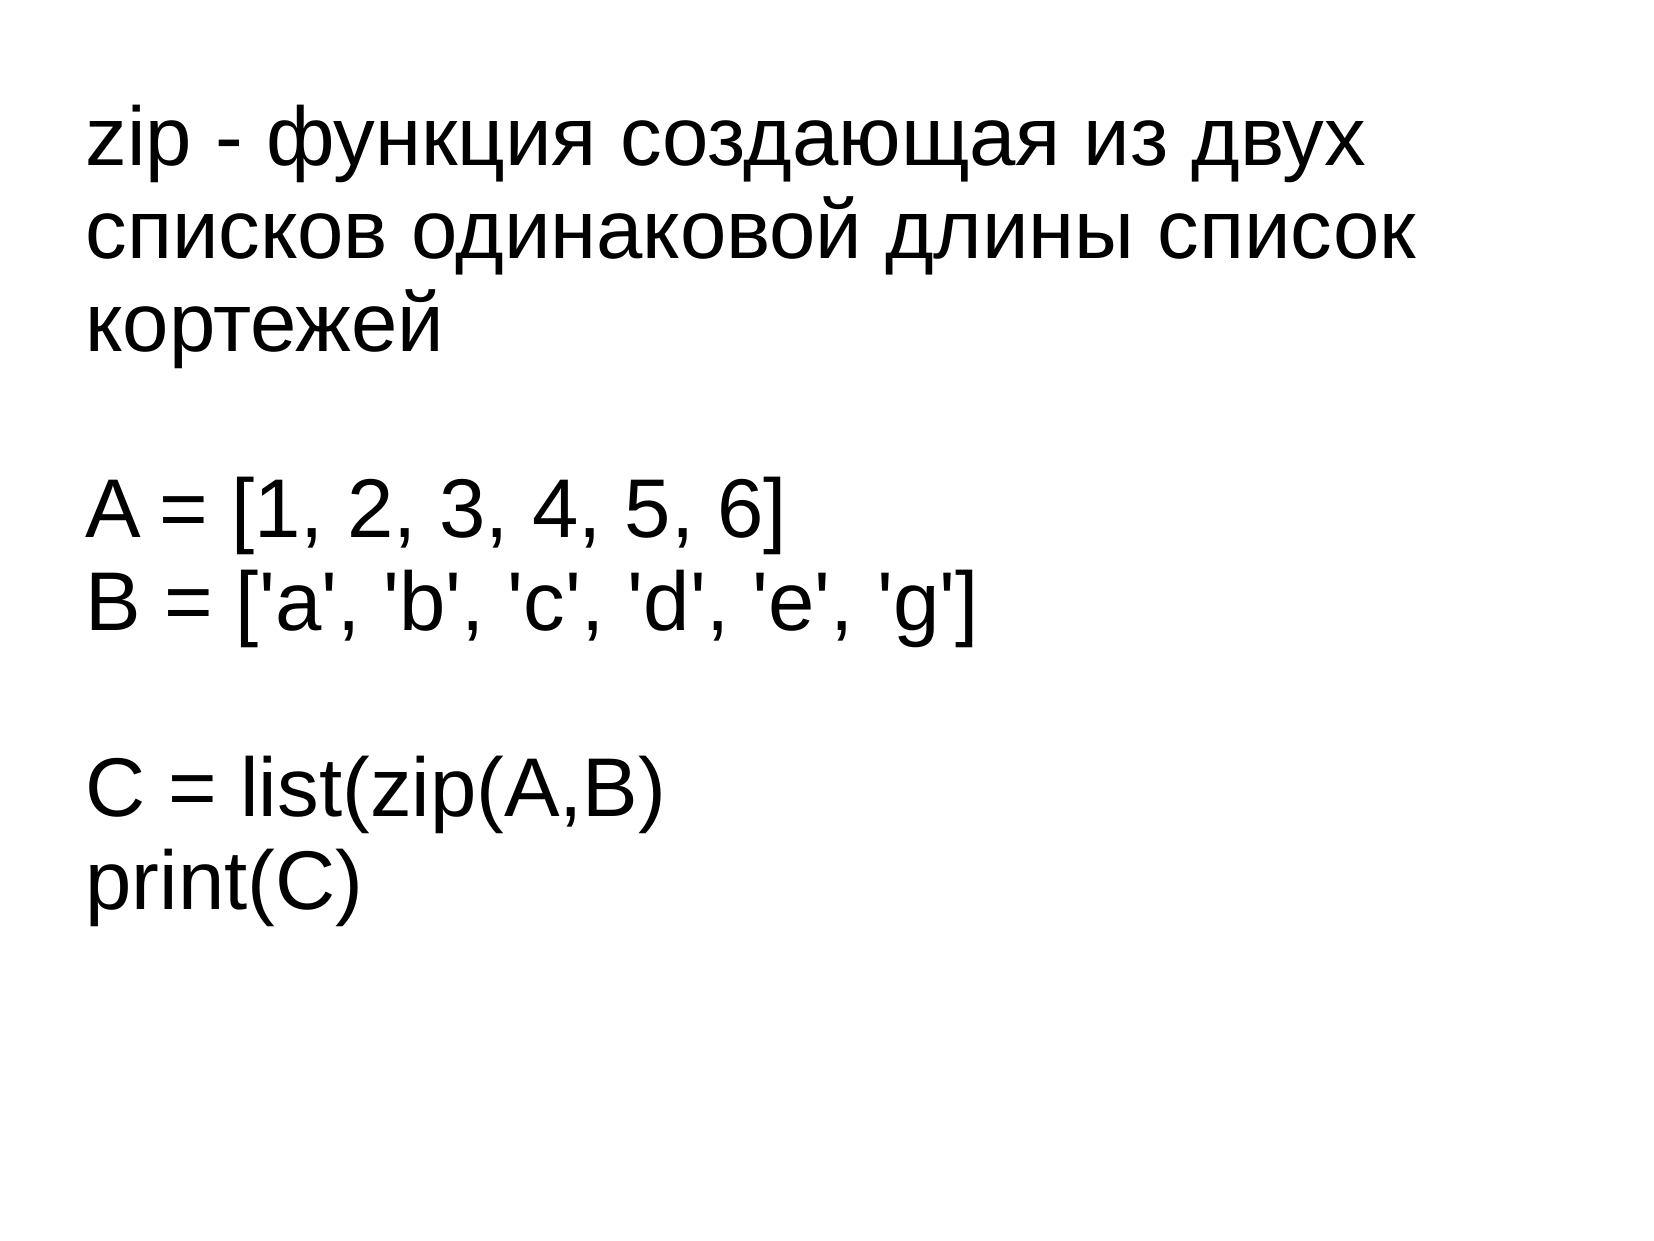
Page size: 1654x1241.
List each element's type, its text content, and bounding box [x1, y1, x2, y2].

text_box zip - функция создающая из двух списков одинаковой длины список кортежей A = [1, 2, 3, 4, 5, 6] B = ['a', 'b', 'c', 'd', 'e', 'g'] C = list(zip(A,B) print(C) [70, 82, 1595, 935]
